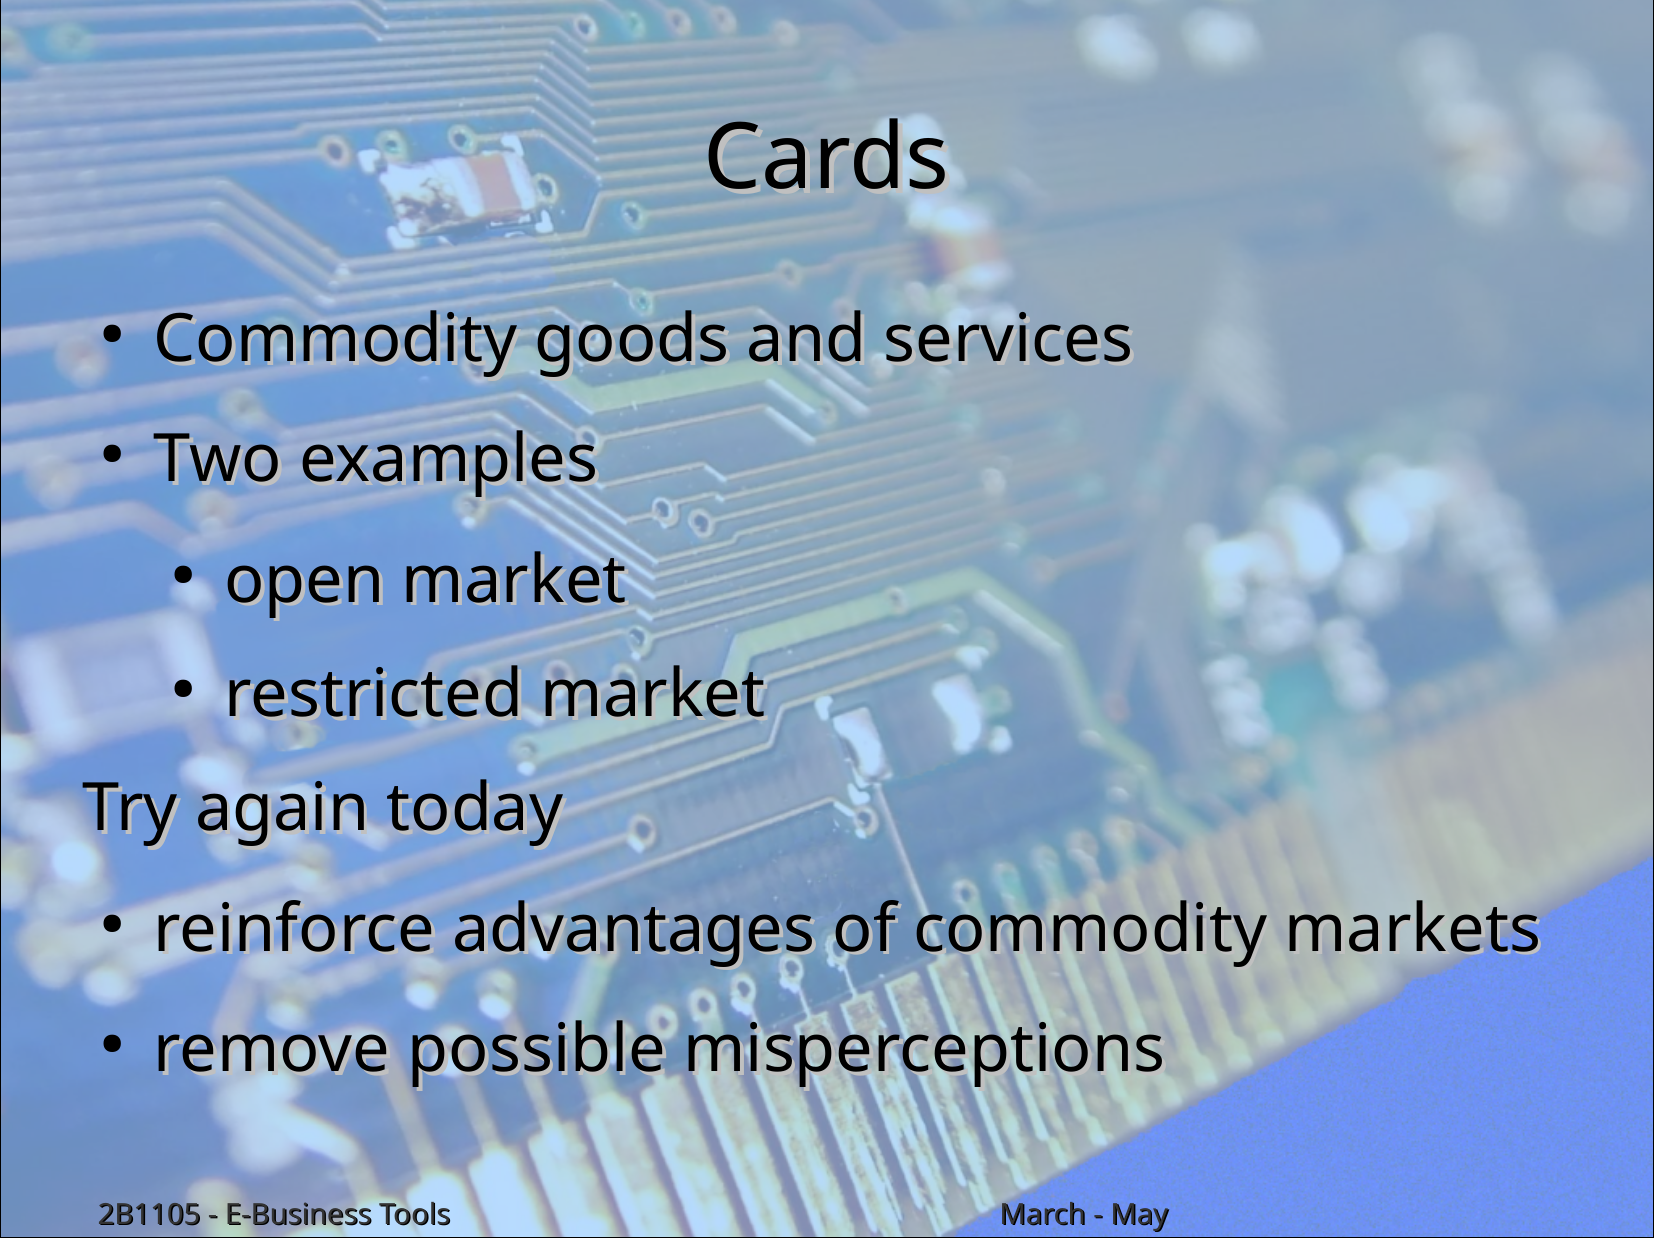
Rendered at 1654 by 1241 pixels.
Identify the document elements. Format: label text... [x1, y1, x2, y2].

title Cards [82, 56, 1571, 250]
list Commodity goods and services Two examples open market restricted market Try again today reinforce advantages of commodity markets remove possible misperceptions [82, 290, 1571, 1094]
